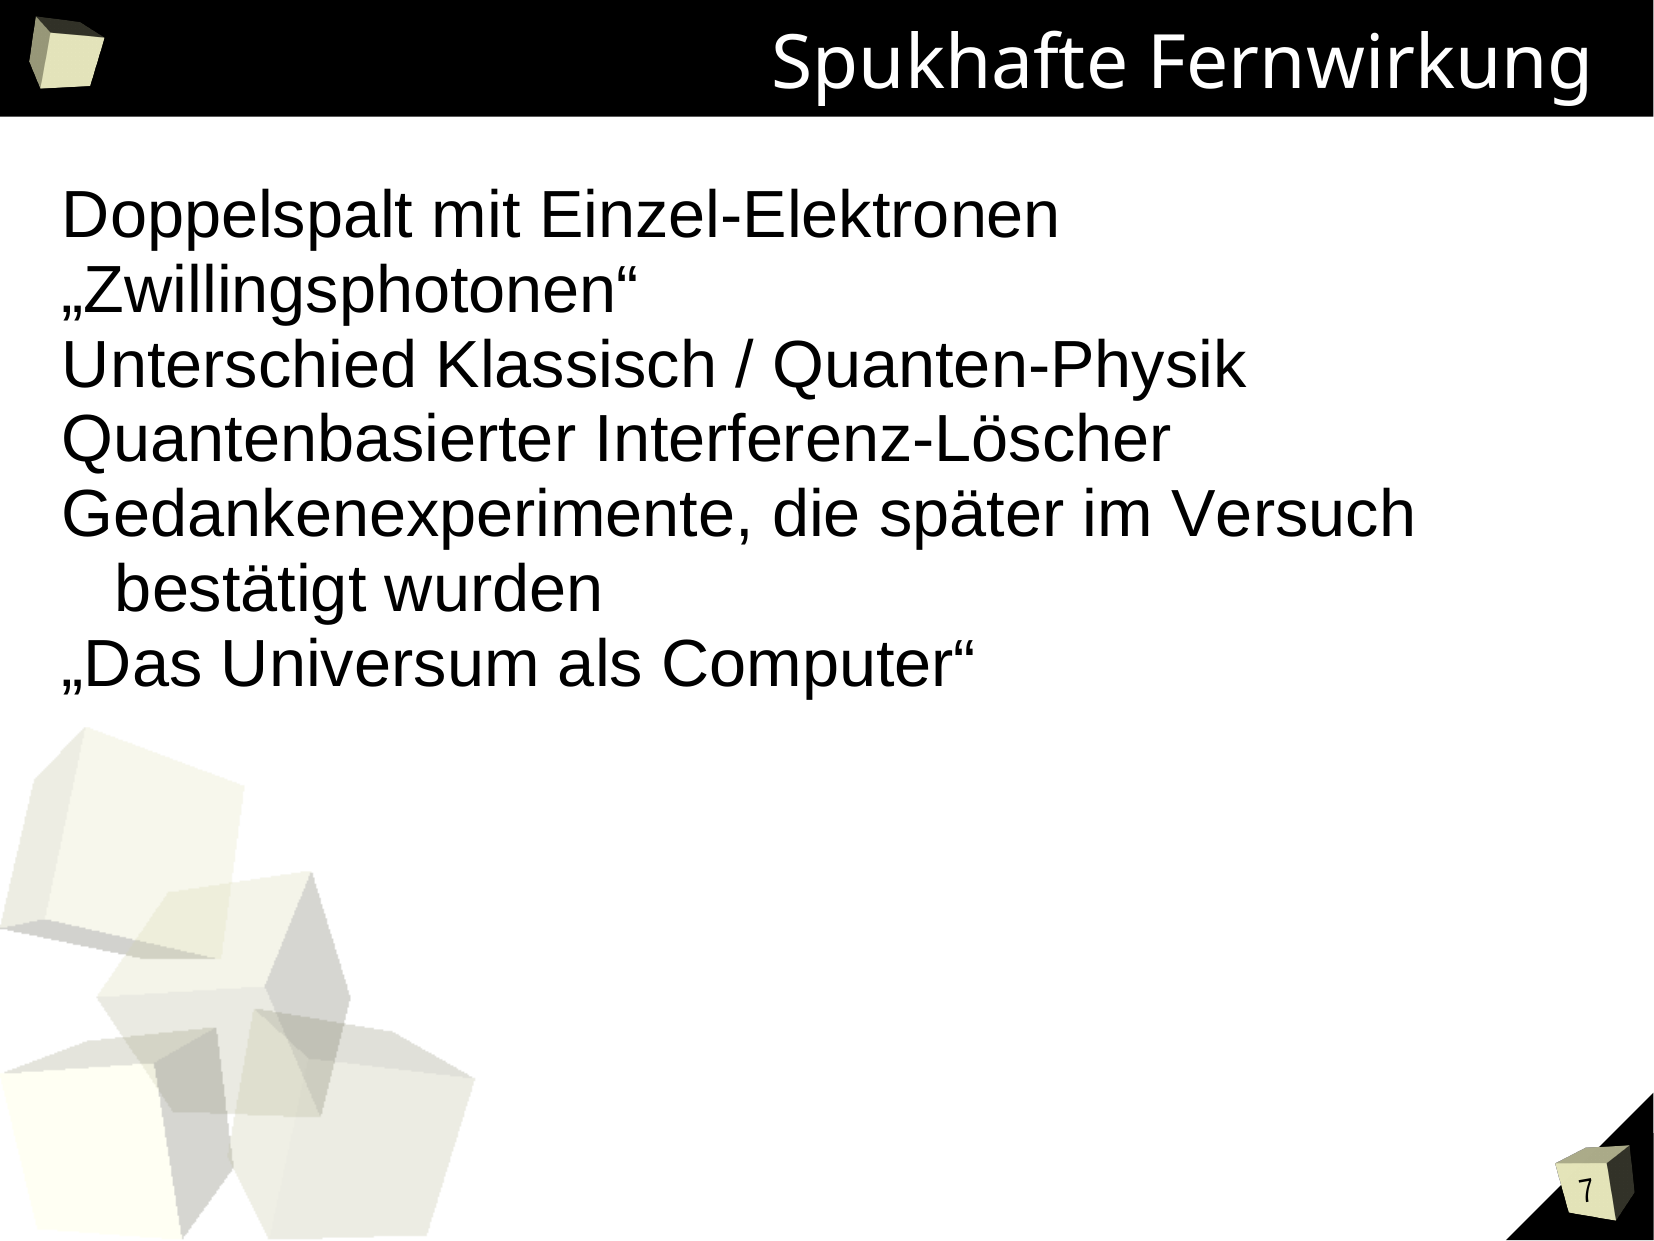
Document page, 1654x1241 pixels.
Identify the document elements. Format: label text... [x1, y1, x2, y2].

title Spukhafte Fernwirkung [118, 0, 1595, 119]
list Doppelspalt mit Einzel-Elektronen „Zwillingsphotonen“ Unterschied Klassisch / Quanten-Physik Quantenbasierter Interferenz-Löscher Gedankenexperimente, die später im Versuch bestätigt wurden „Das Universum als Computer“ [44, 177, 1611, 1214]
picture [0, 726, 477, 1241]
